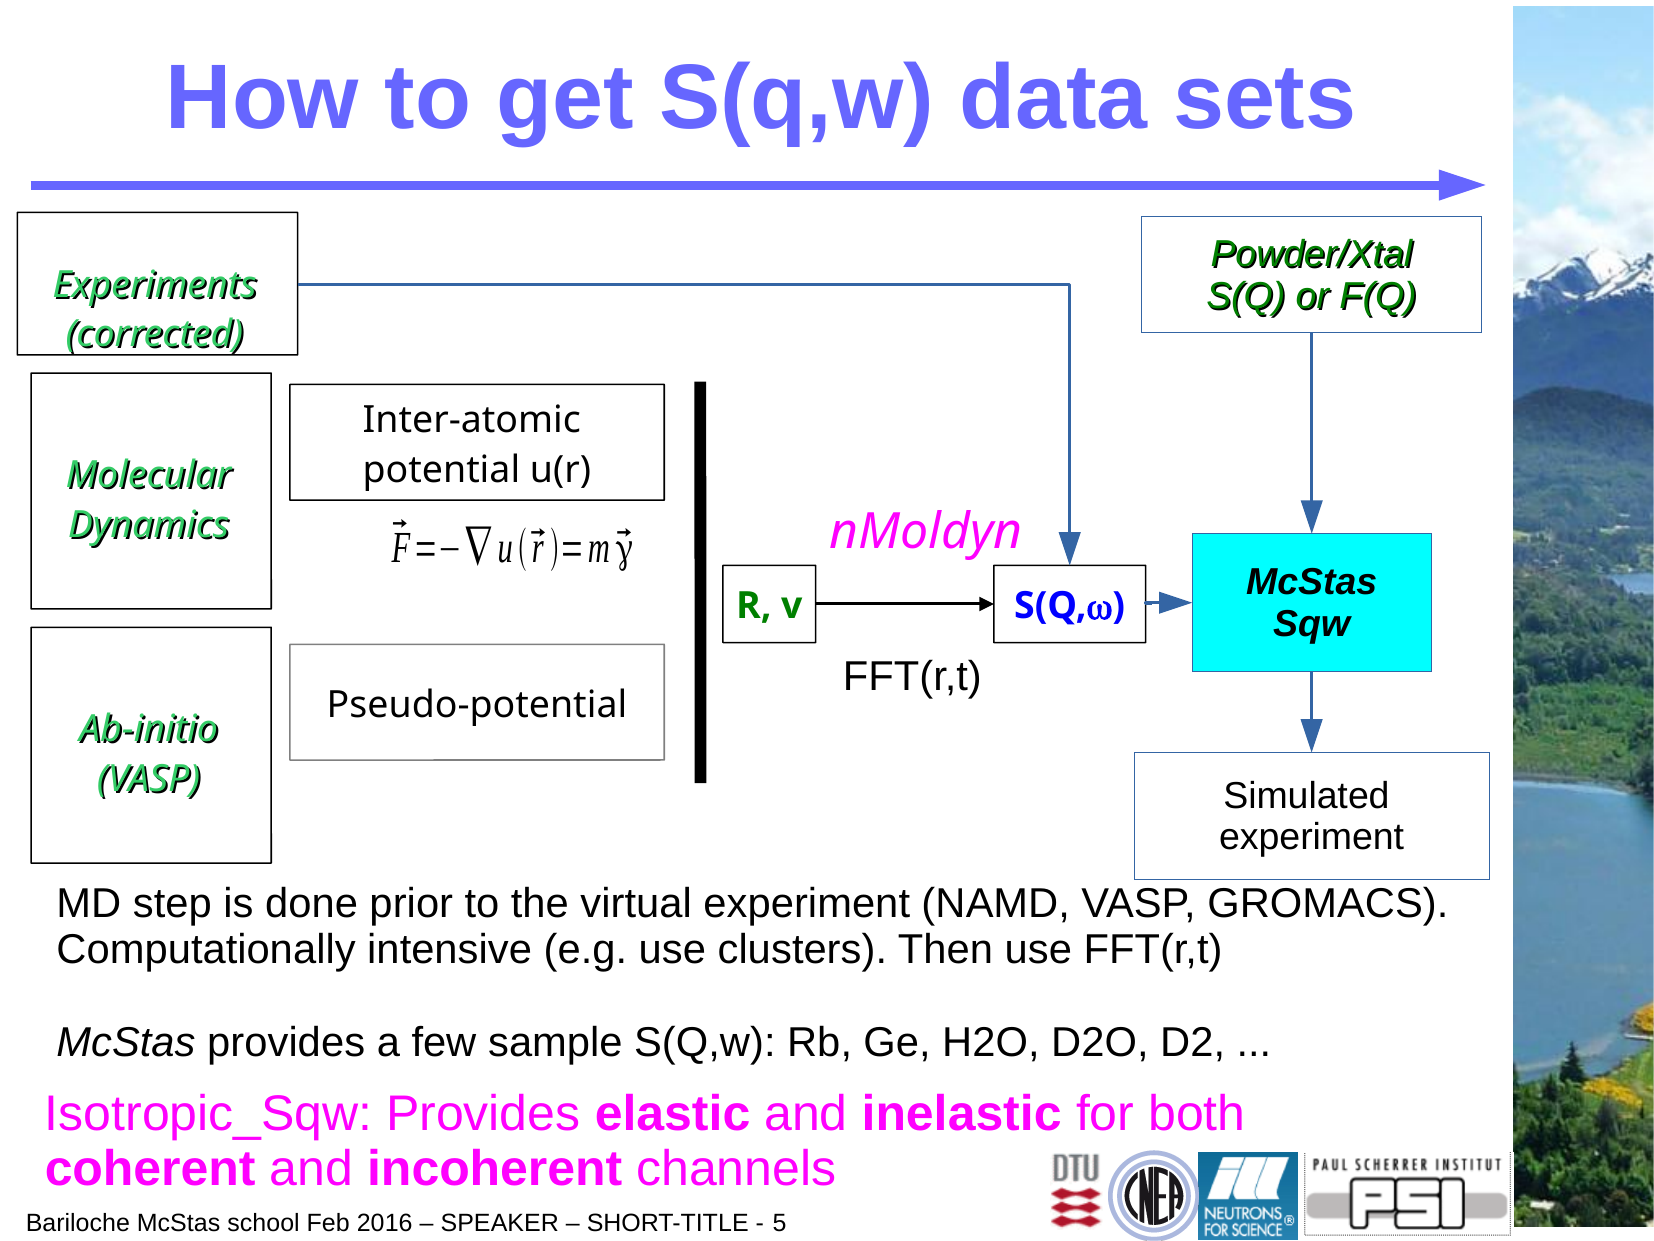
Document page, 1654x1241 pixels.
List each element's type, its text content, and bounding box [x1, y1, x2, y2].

text_box R, v [722, 565, 816, 643]
title How to get S(q,w) data sets [17, 31, 1506, 163]
text_box Ab-initio (VASP) [45, 701, 252, 802]
text_box Experiments (corrected) [34, 257, 275, 354]
picture [1050, 1205, 1103, 1230]
text_box FFT(r,t) [828, 645, 1054, 707]
text_box Powder/Xtal S(Q) or F(Q) [1141, 216, 1482, 333]
text_box Pseudo-potential [289, 644, 665, 761]
text_box Molecular Dynamics [45, 447, 252, 548]
text_box MD step is done prior to the virtual experiment (NAMD, VASP, GROMACS). Computationally intensive (e.g. use clusters). Then use FFT(r,t) McStas provides a few sample S(Q,w): Rb, Ge, H2O, D2O, D2, ... [41, 872, 1464, 1075]
text_box Inter-atomic potential u(r) [289, 384, 665, 501]
text_box S(Q,w) [993, 565, 1146, 643]
picture [1108, 6, 1654, 1241]
text_box McStas Sqw [1192, 533, 1432, 672]
text_box nMoldyn [829, 494, 1023, 562]
chart [381, 517, 646, 578]
text_box Simulated experiment [1134, 752, 1490, 880]
text_box Isotropic_Sqw: Provides elastic and inelastic for both coherent and incoherent channels [30, 1077, 1471, 1205]
